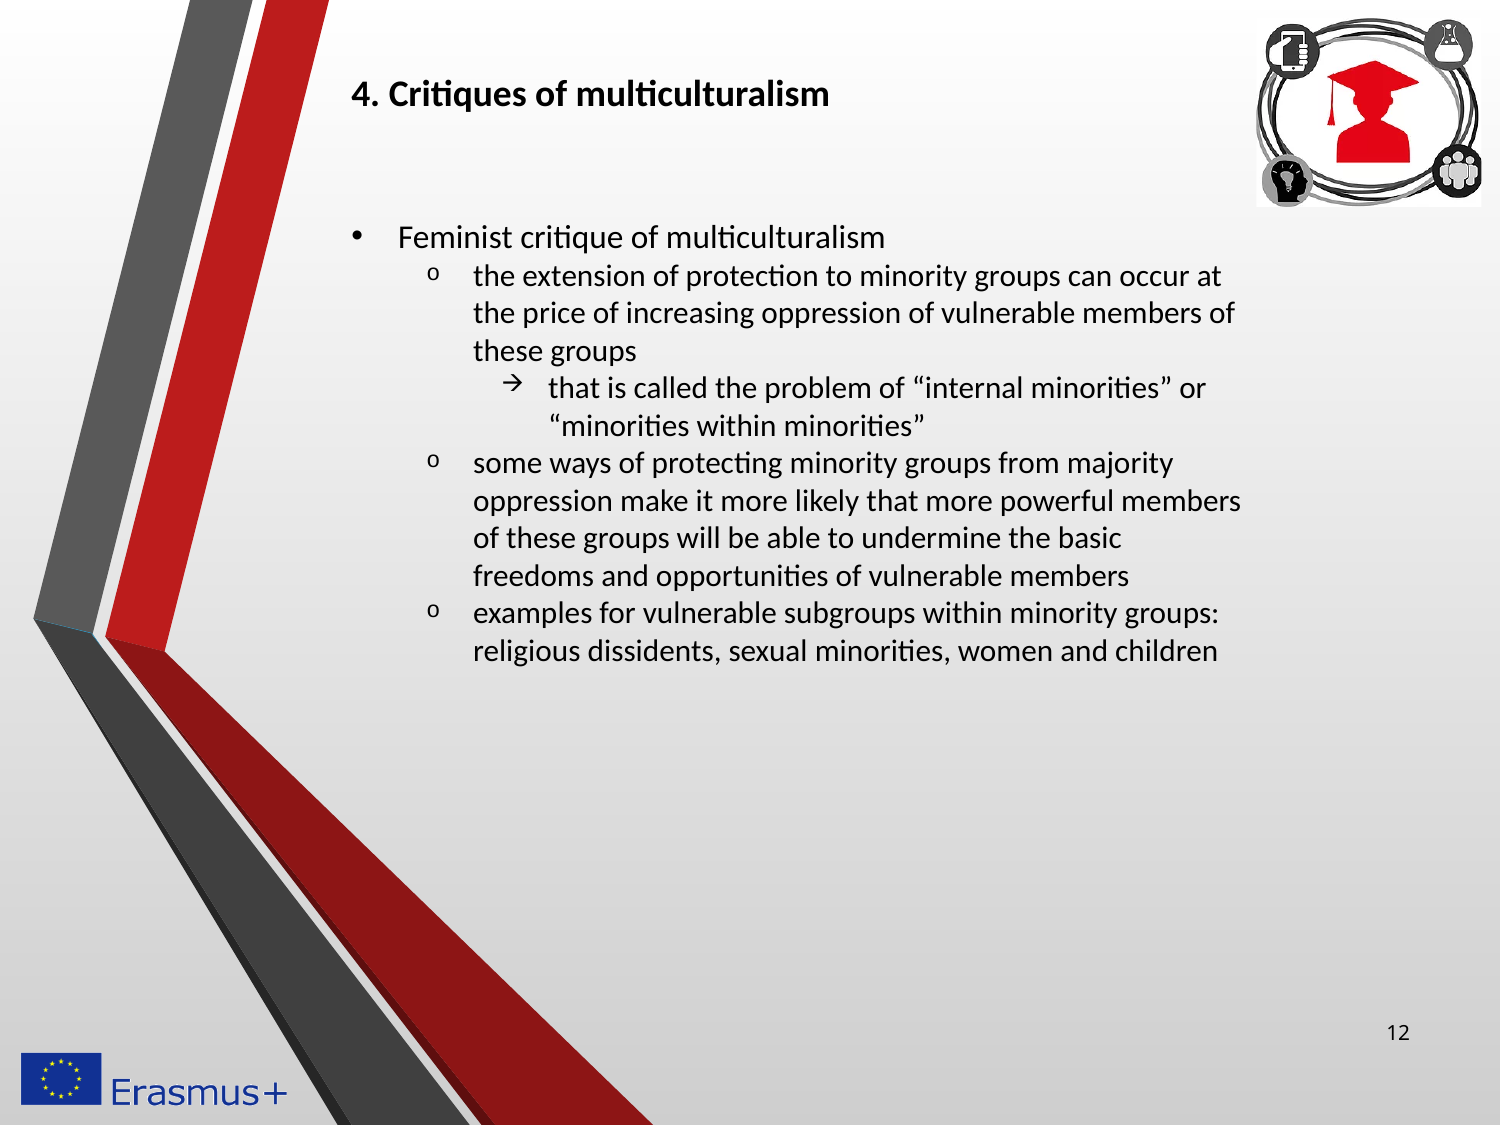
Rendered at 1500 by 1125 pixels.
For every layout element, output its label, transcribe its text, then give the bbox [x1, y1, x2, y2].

text_box 4. Critiques of multiculturalism [336, 61, 975, 122]
picture [1256, 18, 1482, 207]
slide_number <numer> [1357, 1003, 1425, 1064]
picture [5, 1037, 302, 1120]
text_box Feminist critique of multiculturalism the extension of protection to minority groups can occur at the price of increasing oppression of vulnerable members of these groups that is called the problem of “internal minorities” or “minorities within minorities” some ways of protecting minority groups from majority oppression make it more likely that more powerful members of these groups will be able to undermine the basic freedoms and opportunities of vulnerable members examples for vulnerable subgroups within minority groups: religious dissidents, sexual minorities, women and children [336, 208, 1258, 713]
chart [1257, 19, 1483, 209]
